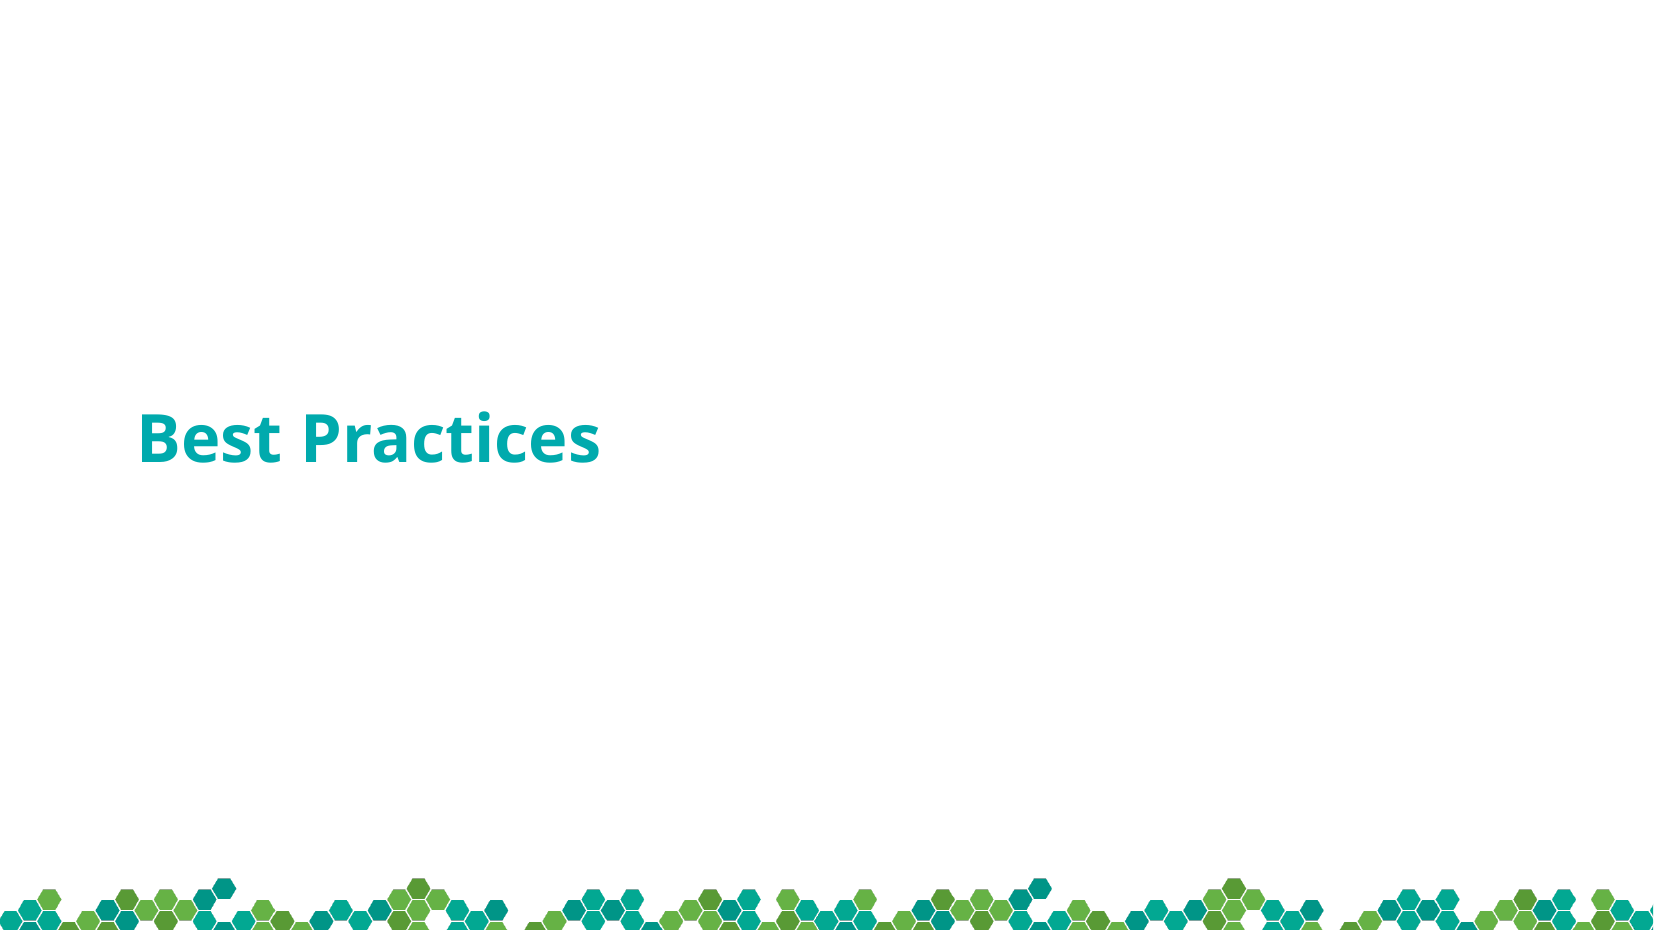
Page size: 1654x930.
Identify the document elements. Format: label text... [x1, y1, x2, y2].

picture [0, 870, 1654, 930]
title Best Practices [136, 358, 1625, 514]
